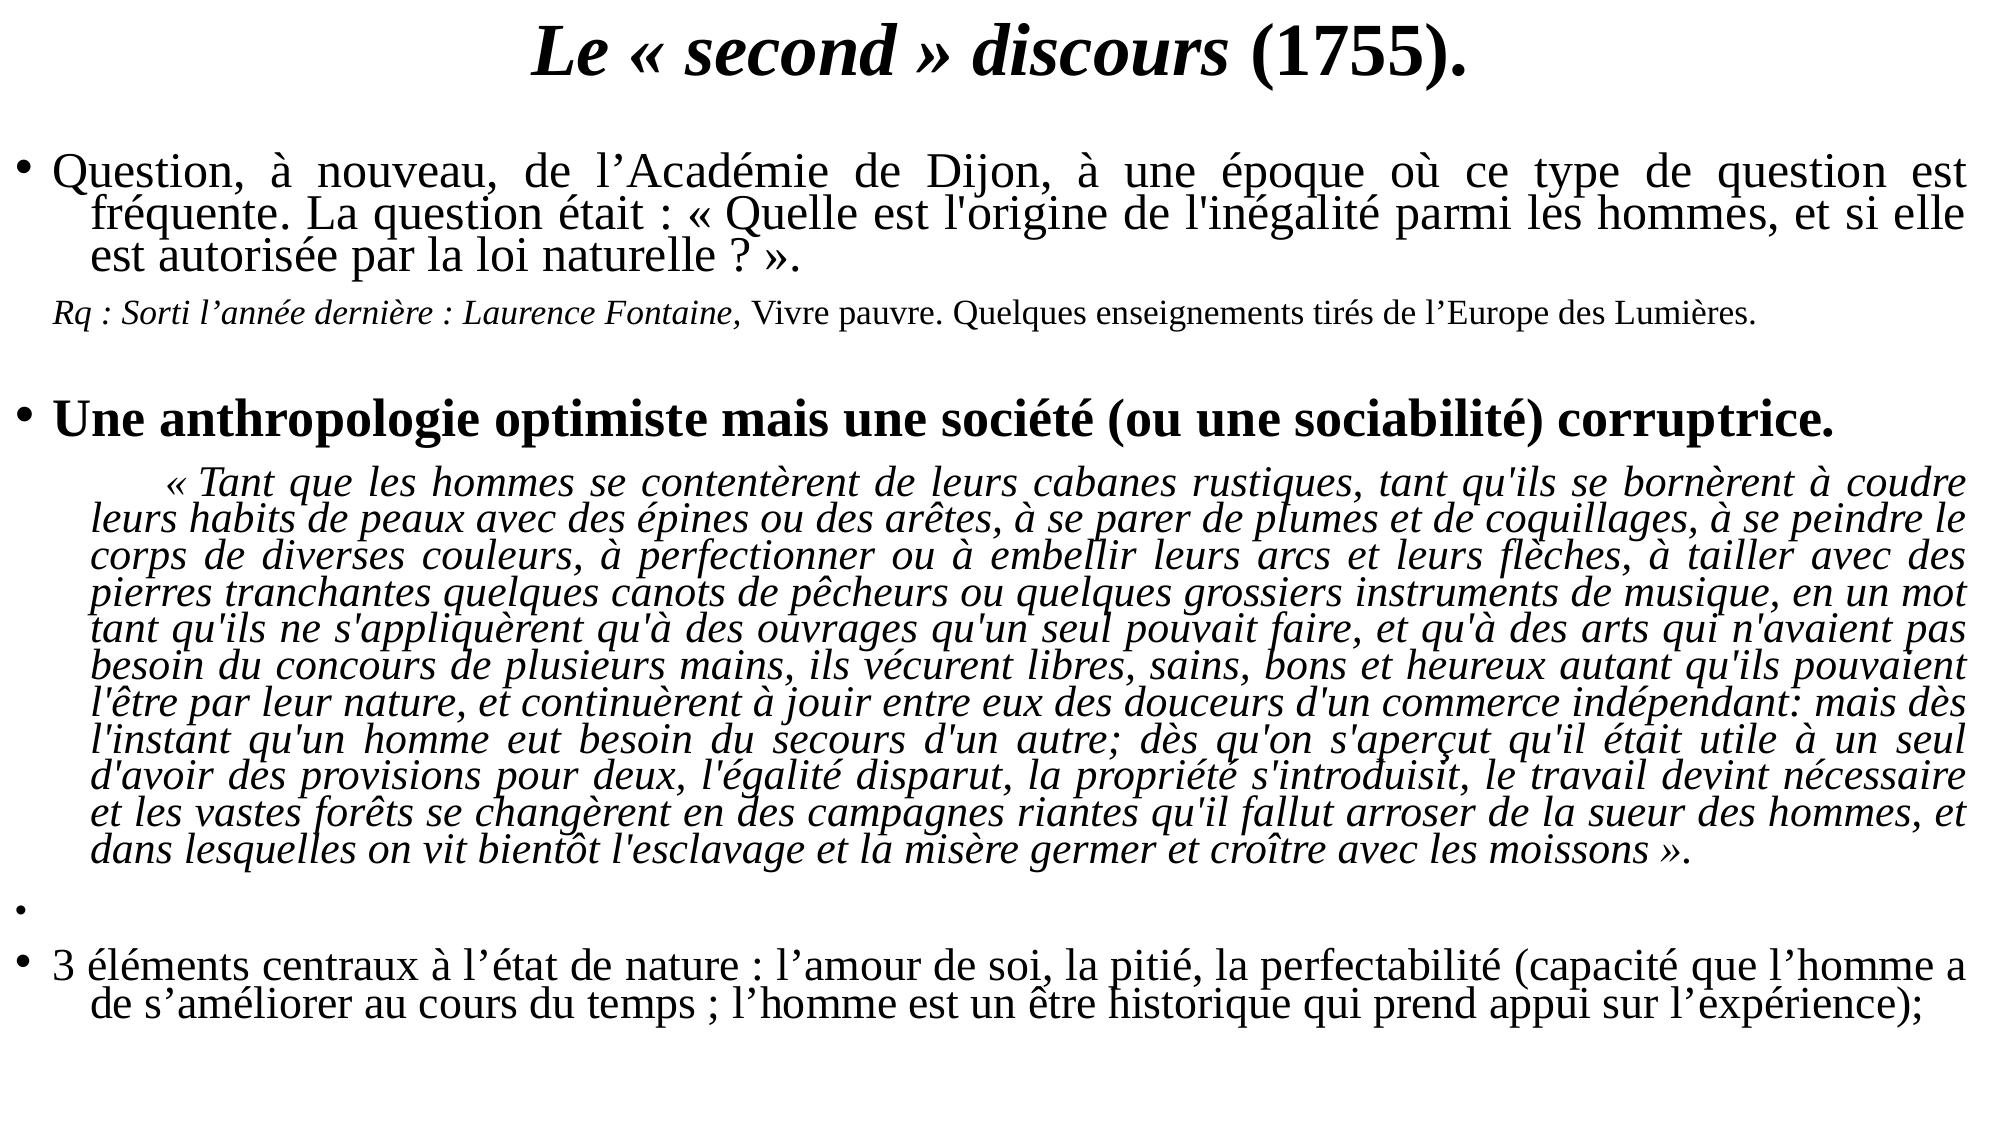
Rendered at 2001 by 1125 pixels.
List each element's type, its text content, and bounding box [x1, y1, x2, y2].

list Question, à nouveau, de l’Académie de Dijon, à une époque où ce type de question est fréquente. La question était : « Quelle est l'origine de l'inégalité parmi les hommes, et si elle est autorisée par la loi naturelle ? ». Rq : Sorti l’année dernière : Laurence Fontaine, Vivre pauvre. Quelques enseignements tirés de l’Europe des Lumières. Une anthropologie optimiste mais une société (ou une sociabilité) corruptrice. « Tant que les hommes se contentèrent de leurs cabanes rustiques, tant qu'ils se bornèrent à coudre leurs habits de peaux avec des épines ou des arêtes, à se parer de plumes et de coquillages, à se peindre le corps de diverses couleurs, à perfectionner ou à embellir leurs arcs et leurs flèches, à tailler avec des pierres tranchantes quelques canots de pêcheurs ou quelques grossiers instruments de musique, en un mot tant qu'ils ne s'appliquèrent qu'à des ouvrages qu'un seul pouvait faire, et qu'à des arts qui n'avaient pas besoin du concours de plusieurs mains, ils vécurent libres, sains, bons et heureux autant qu'ils pouvaient l'être par leur nature, et continuèrent à jouir entre eux des douceurs d'un commerce indépendant: mais dès l'instant qu'un homme eut besoin du secours d'un autre; dès qu'on s'aperçut qu'il était utile à un seul d'avoir des provisions pour deux, l'égalité disparut, la propriété s'introduisit, le travail devint nécessaire et les vastes forêts se changèrent en des campagnes riantes qu'il fallut arroser de la sueur des hommes, et dans lesquelles on vit bientôt l'esclavage et la misère germer et croître avec les moissons ». 3 éléments centraux à l’état de nature : l’amour de soi, la pitié, la perfectabilité (capacité que l’homme a de s’améliorer au cours du temps ; l’homme est un être historique qui prend appui sur l’expérience); [0, 146, 1984, 1125]
title Le « second » discours (1755). [249, 0, 1750, 102]
